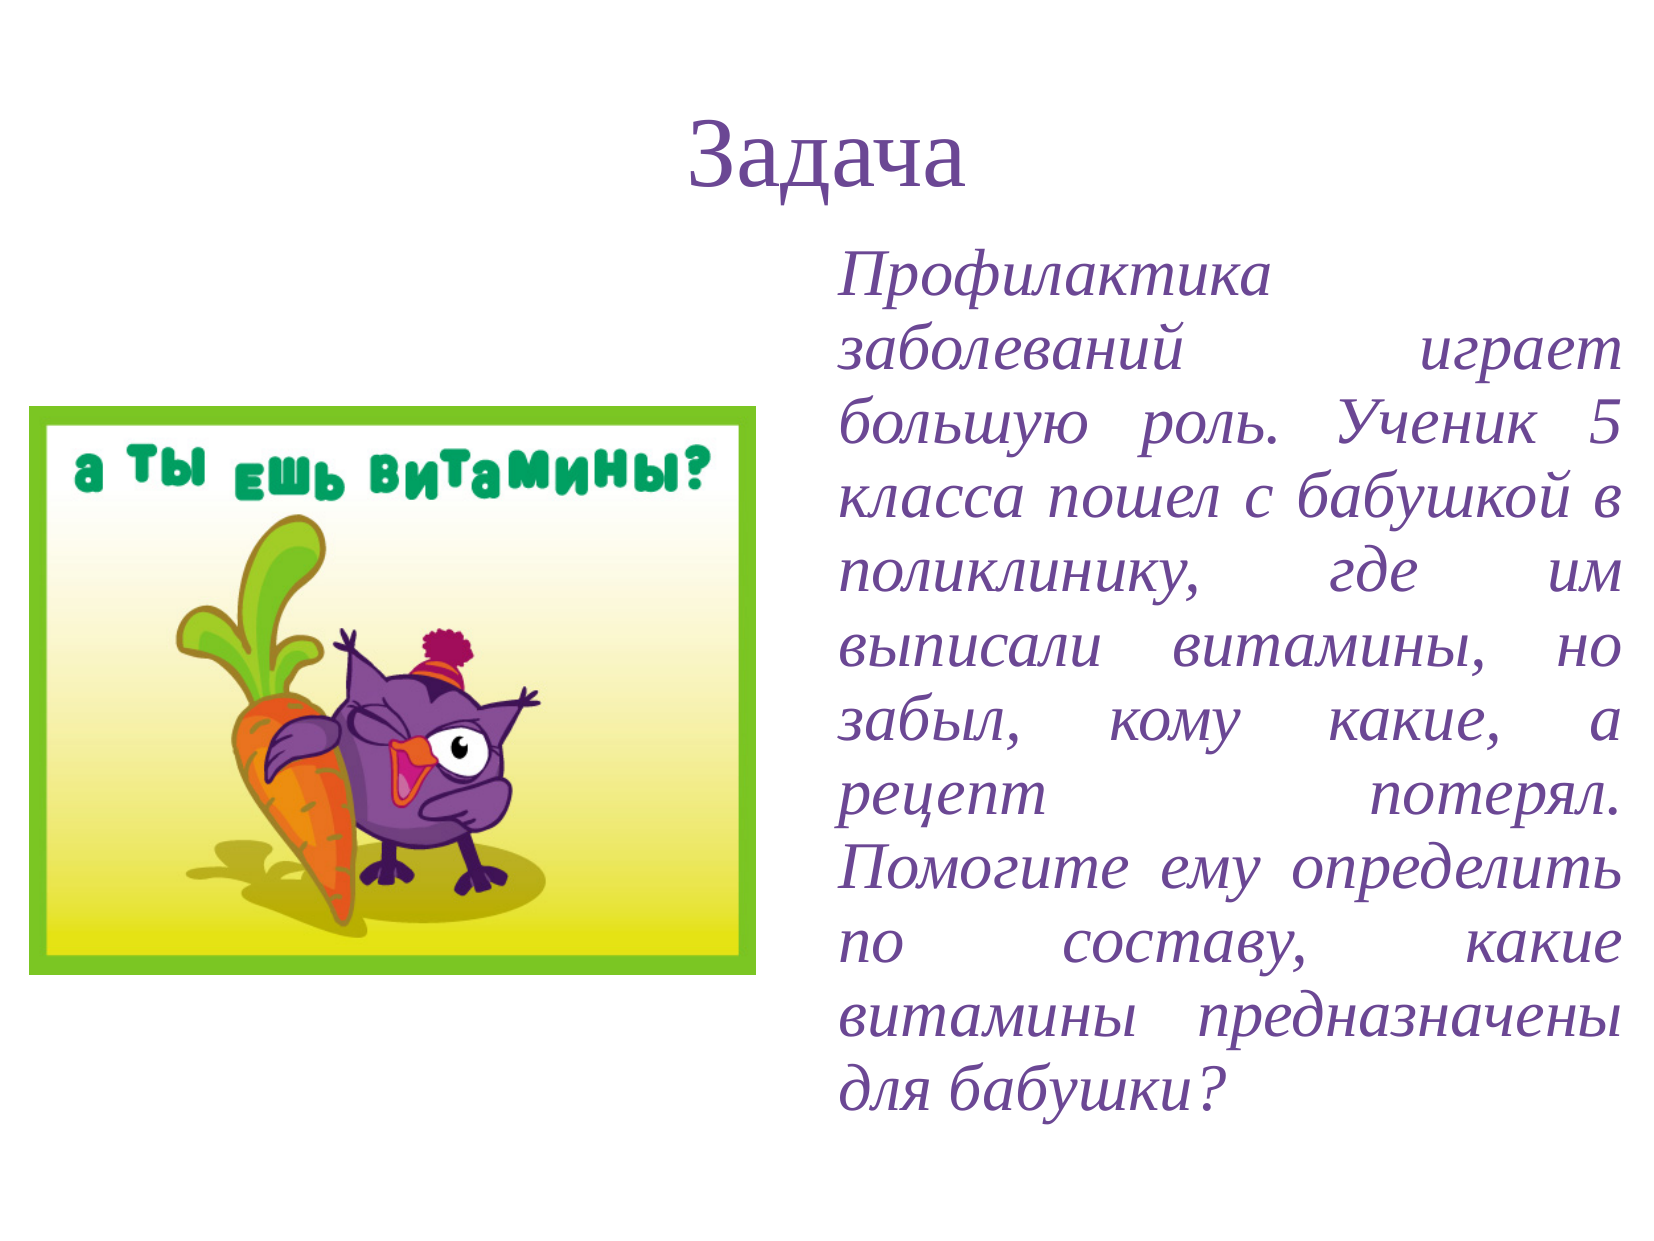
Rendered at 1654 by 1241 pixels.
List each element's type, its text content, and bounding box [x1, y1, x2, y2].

picture [29, 406, 756, 975]
title Задача [82, 56, 1571, 250]
list Профилактика заболеваний играет большую роль. Ученик 5 класса пошел с бабушкой в поликлинику, где им выписали витамины, но забыл, кому какие, а рецепт потерял. Помогите ему определить по составу, какие витамины предназначены для бабушки? [767, 236, 1625, 1125]
